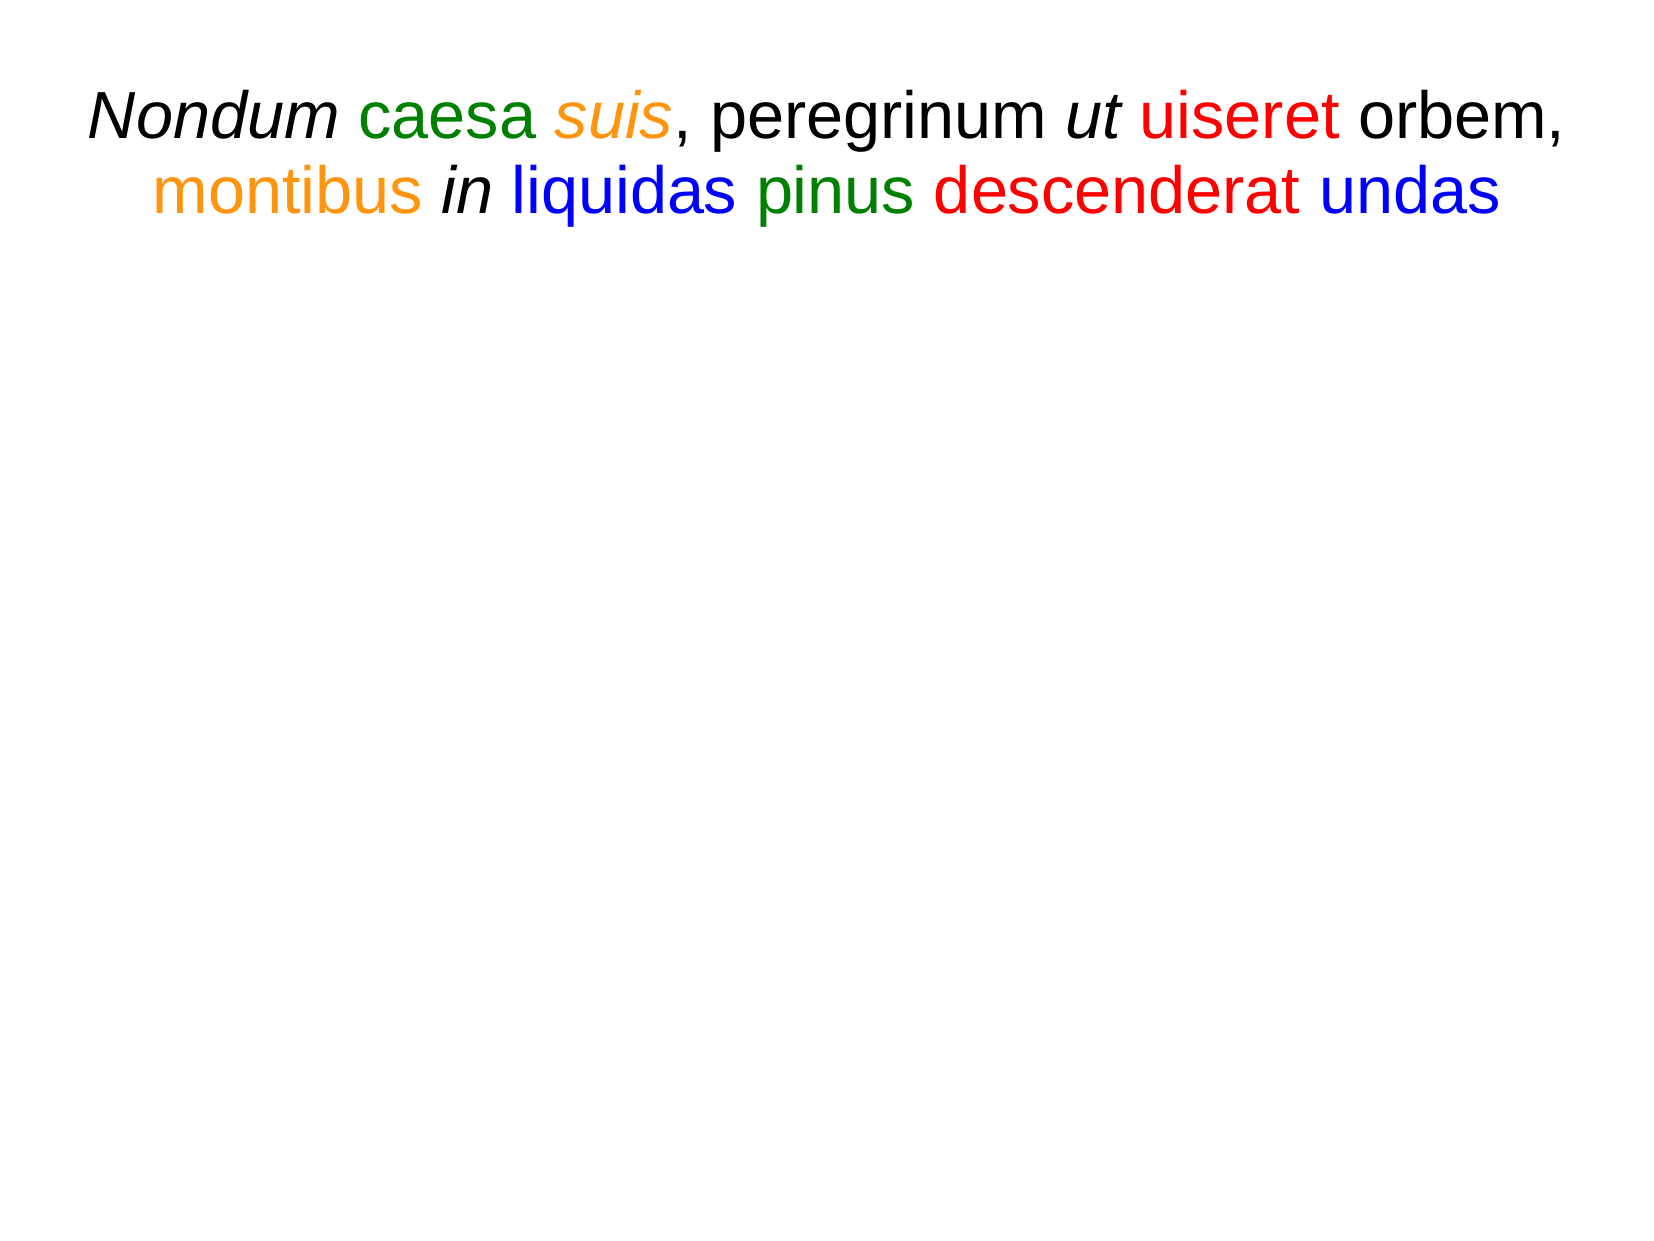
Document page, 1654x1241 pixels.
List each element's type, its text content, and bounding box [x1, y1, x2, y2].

title Nondum caesa suis, peregrinum ut uiseret orbem, montibus in liquidas pinus descenderat undas [82, 49, 1571, 257]
